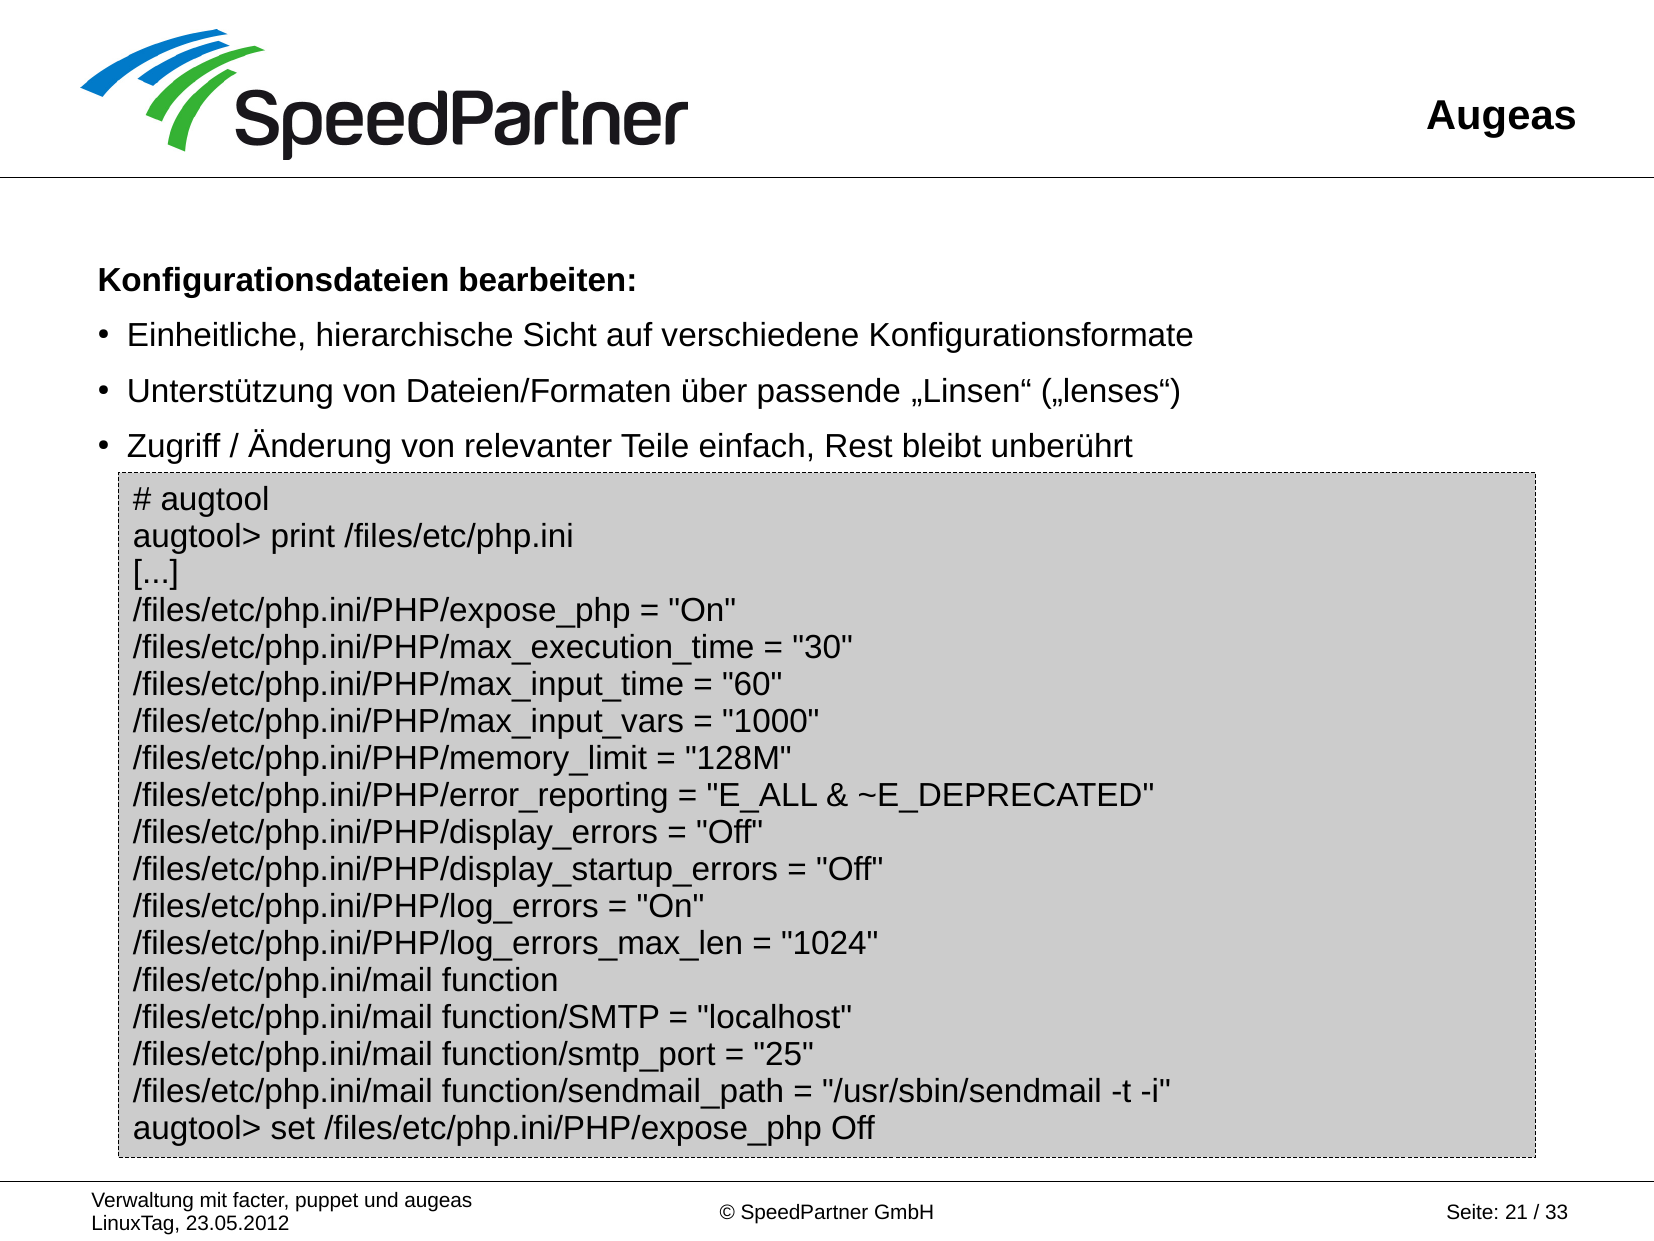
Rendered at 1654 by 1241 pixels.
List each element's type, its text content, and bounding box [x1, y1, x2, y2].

text_box # augtool augtool> print /files/etc/php.ini [...] /files/etc/php.ini/PHP/expose_php = "On" /files/etc/php.ini/PHP/max_execution_time = "30" /files/etc/php.ini/PHP/max_input_time = "60" /files/etc/php.ini/PHP/max_input_vars = "1000" /files/etc/php.ini/PHP/memory_limit = "128M" /files/etc/php.ini/PHP/error_reporting = "E_ALL & ~E_DEPRECATED" /files/etc/php.ini/PHP/display_errors = "Off" /files/etc/php.ini/PHP/display_startup_errors = "Off" /files/etc/php.ini/PHP/log_errors = "On" /files/etc/php.ini/PHP/log_errors_max_len = "1024" /files/etc/php.ini/mail function /files/etc/php.ini/mail function/SMTP = "localhost" /files/etc/php.ini/mail function/smtp_port = "25" /files/etc/php.ini/mail function/sendmail_path = "/usr/sbin/sendmail -t -i" augtool> set /files/etc/php.ini/PHP/expose_php Off [118, 472, 1536, 1158]
text_box Konfigurationsdateien bearbeiten: Einheitliche, hierarchische Sicht auf verschiedene Konfigurationsformate Unterstützung von Dateien/Formaten über passende „Linsen“ („lenses“) Zugriff / Änderung von relevanter Teile einfach, Rest bleibt unberührt [82, 253, 1565, 1177]
picture [80, 29, 688, 160]
title Augeas [590, 70, 1577, 160]
